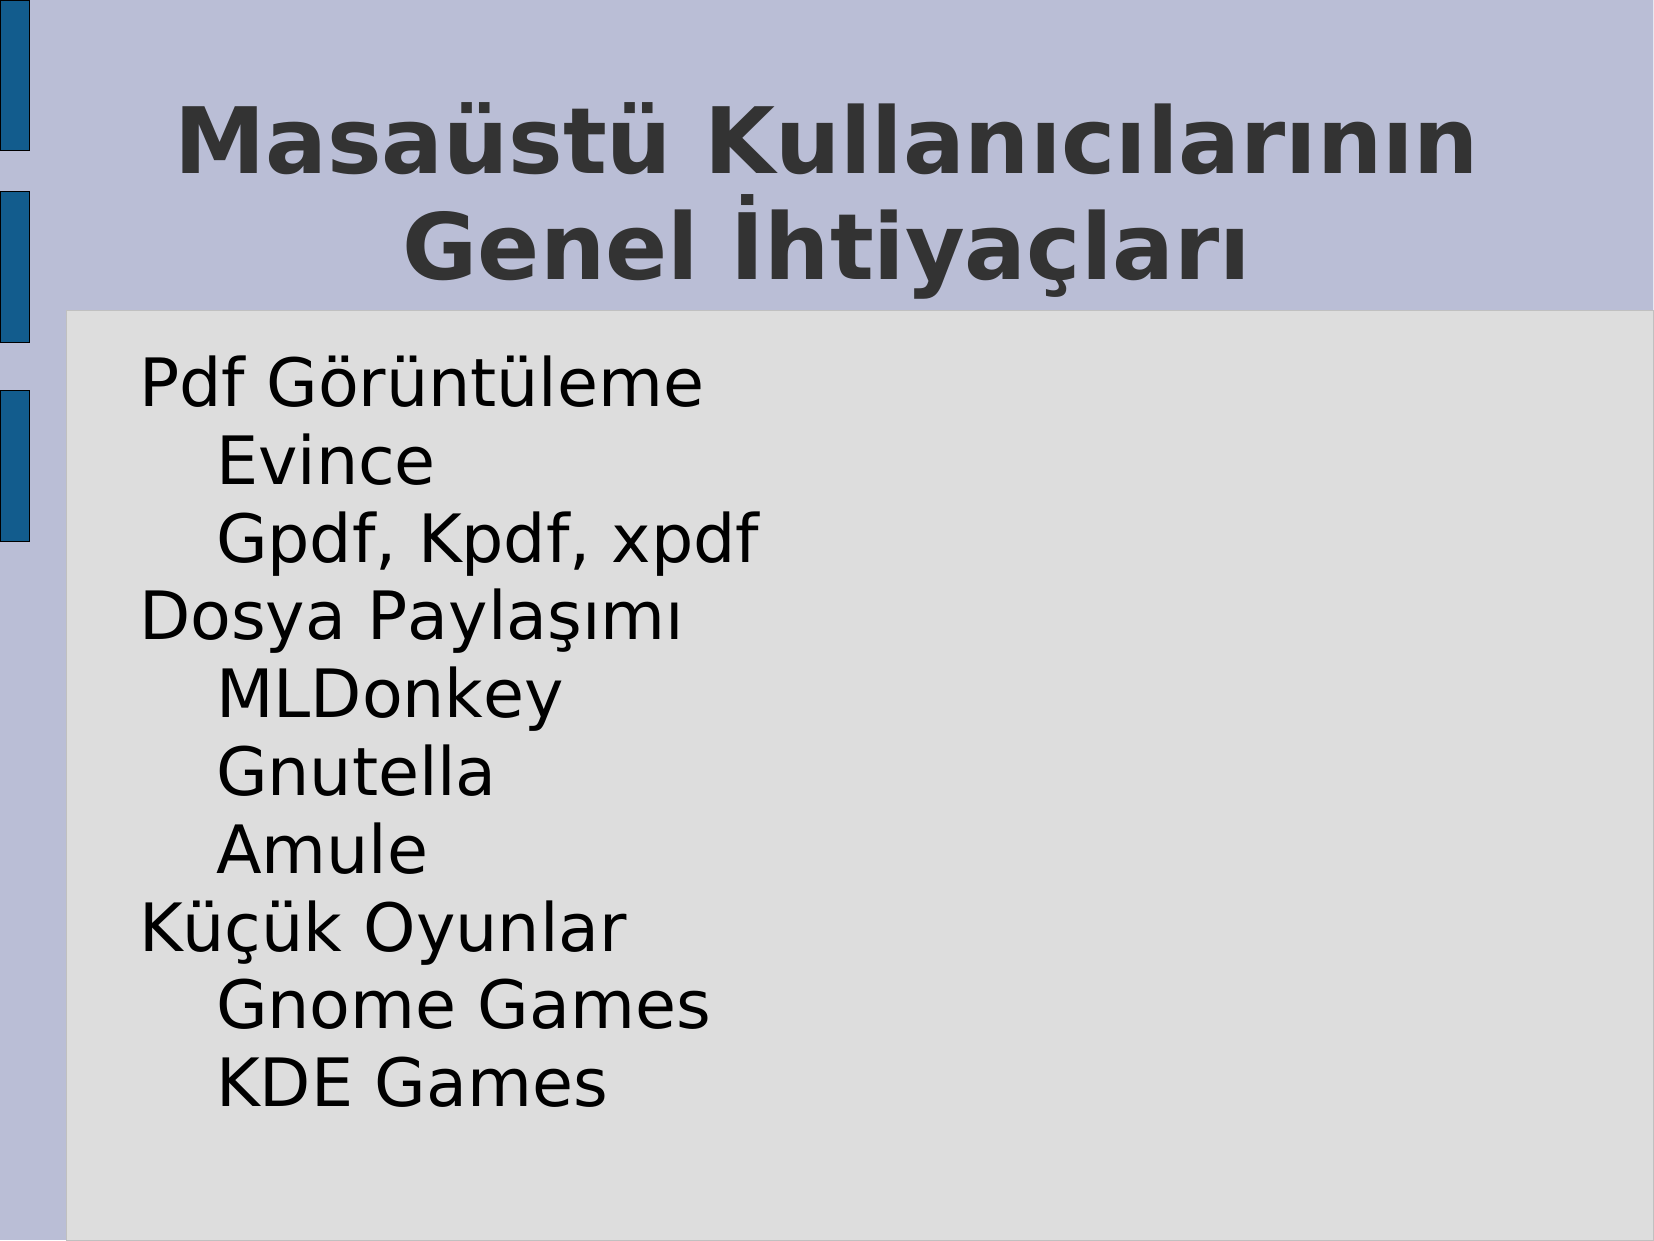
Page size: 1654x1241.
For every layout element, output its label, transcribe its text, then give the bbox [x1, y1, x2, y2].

title Masaüstü Kullanıcılarının Genel İhtiyaçları [121, 87, 1534, 302]
list Pdf Görüntüleme Evince Gpdf, Kpdf, xpdf Dosya Paylaşımı MLDonkey Gnutella Amule Küçük Oyunlar Gnome Games KDE Games [121, 344, 1534, 1127]
